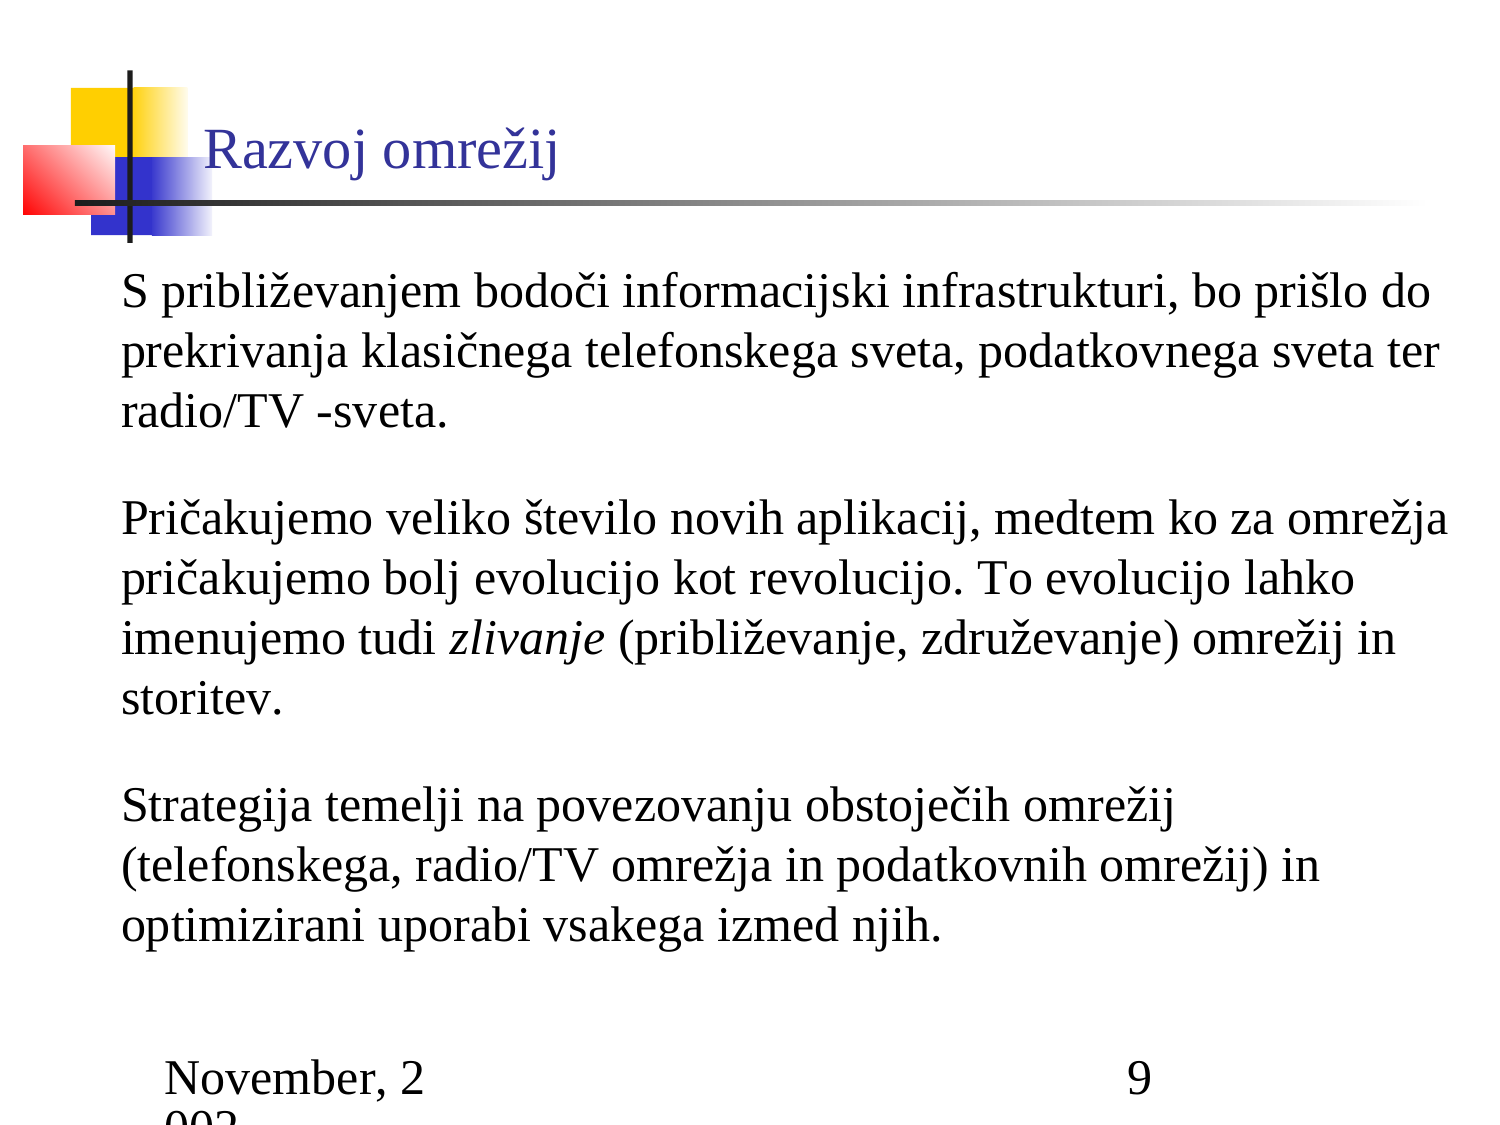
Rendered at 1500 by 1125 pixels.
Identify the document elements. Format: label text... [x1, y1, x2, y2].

list S približevanjem bodoči informacijski infrastrukturi, bo prišlo do prekrivanja klasičnega telefonskega sveta, podatkovnega sveta ter radio/TV -sveta. Pričakujemo veliko število novih aplikacij, medtem ko za omrežja pričakujemo bolj evolucijo kot revolucijo. To evolucijo lahko imenujemo tudi zlivanje (približevanje, združevanje) omrežij in storitev. Strategija temelji na povezovanju obstoječih omrežij (telefonskega, radio/TV omrežja in podatkovnih omrežij) in optimizirani uporabi vsakega izmed njih. [50, 249, 1469, 1007]
title Razvoj omrežij [188, 101, 1468, 188]
